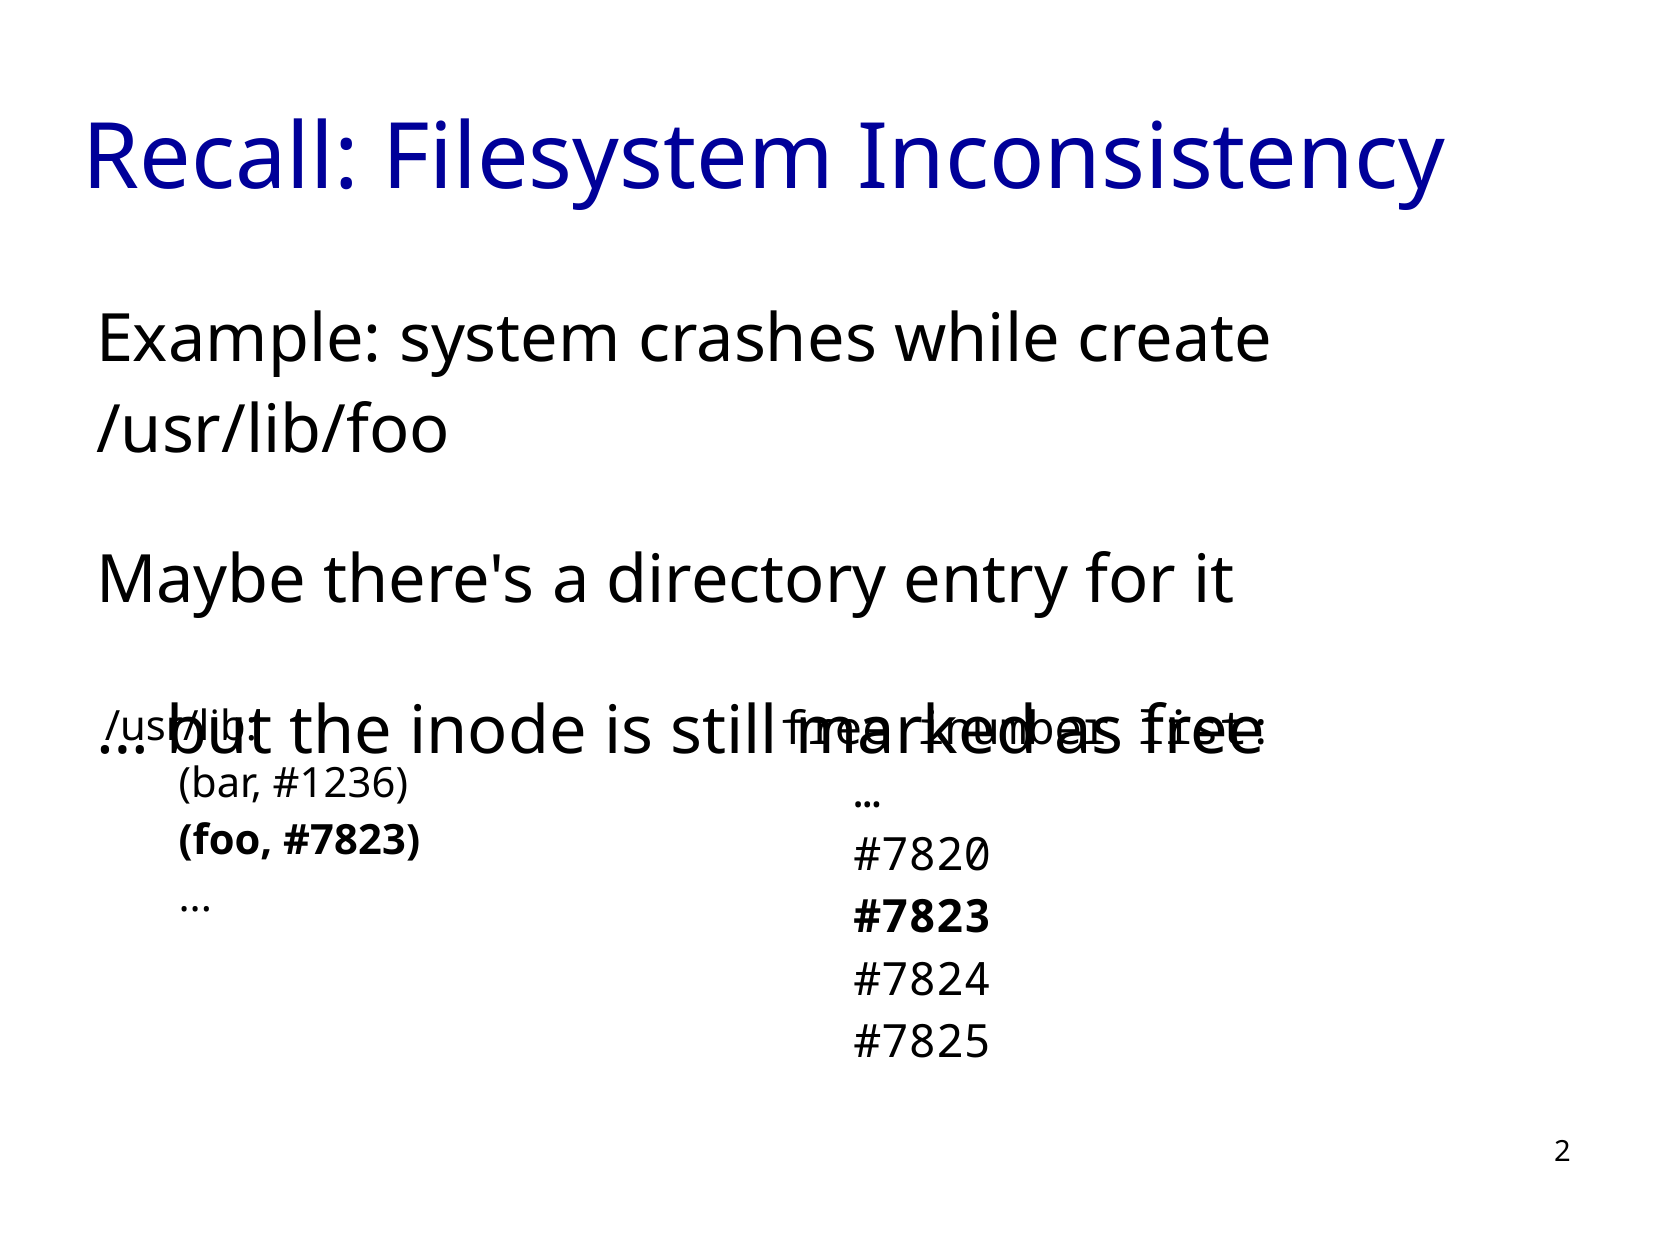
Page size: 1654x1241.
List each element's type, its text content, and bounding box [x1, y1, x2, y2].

text_box /usr/lib: (bar, #1236) (foo, #7823) ... [90, 688, 526, 1021]
text_box free inumber list: … #7820 #7823 #7824 #7825 [765, 688, 1441, 1051]
title Recall: Filesystem Inconsistency [82, 49, 1571, 257]
list Example: system crashes while create /usr/lib/foo Maybe there's a directory entry for it … but the inode is still marked as free [60, 290, 1571, 1096]
